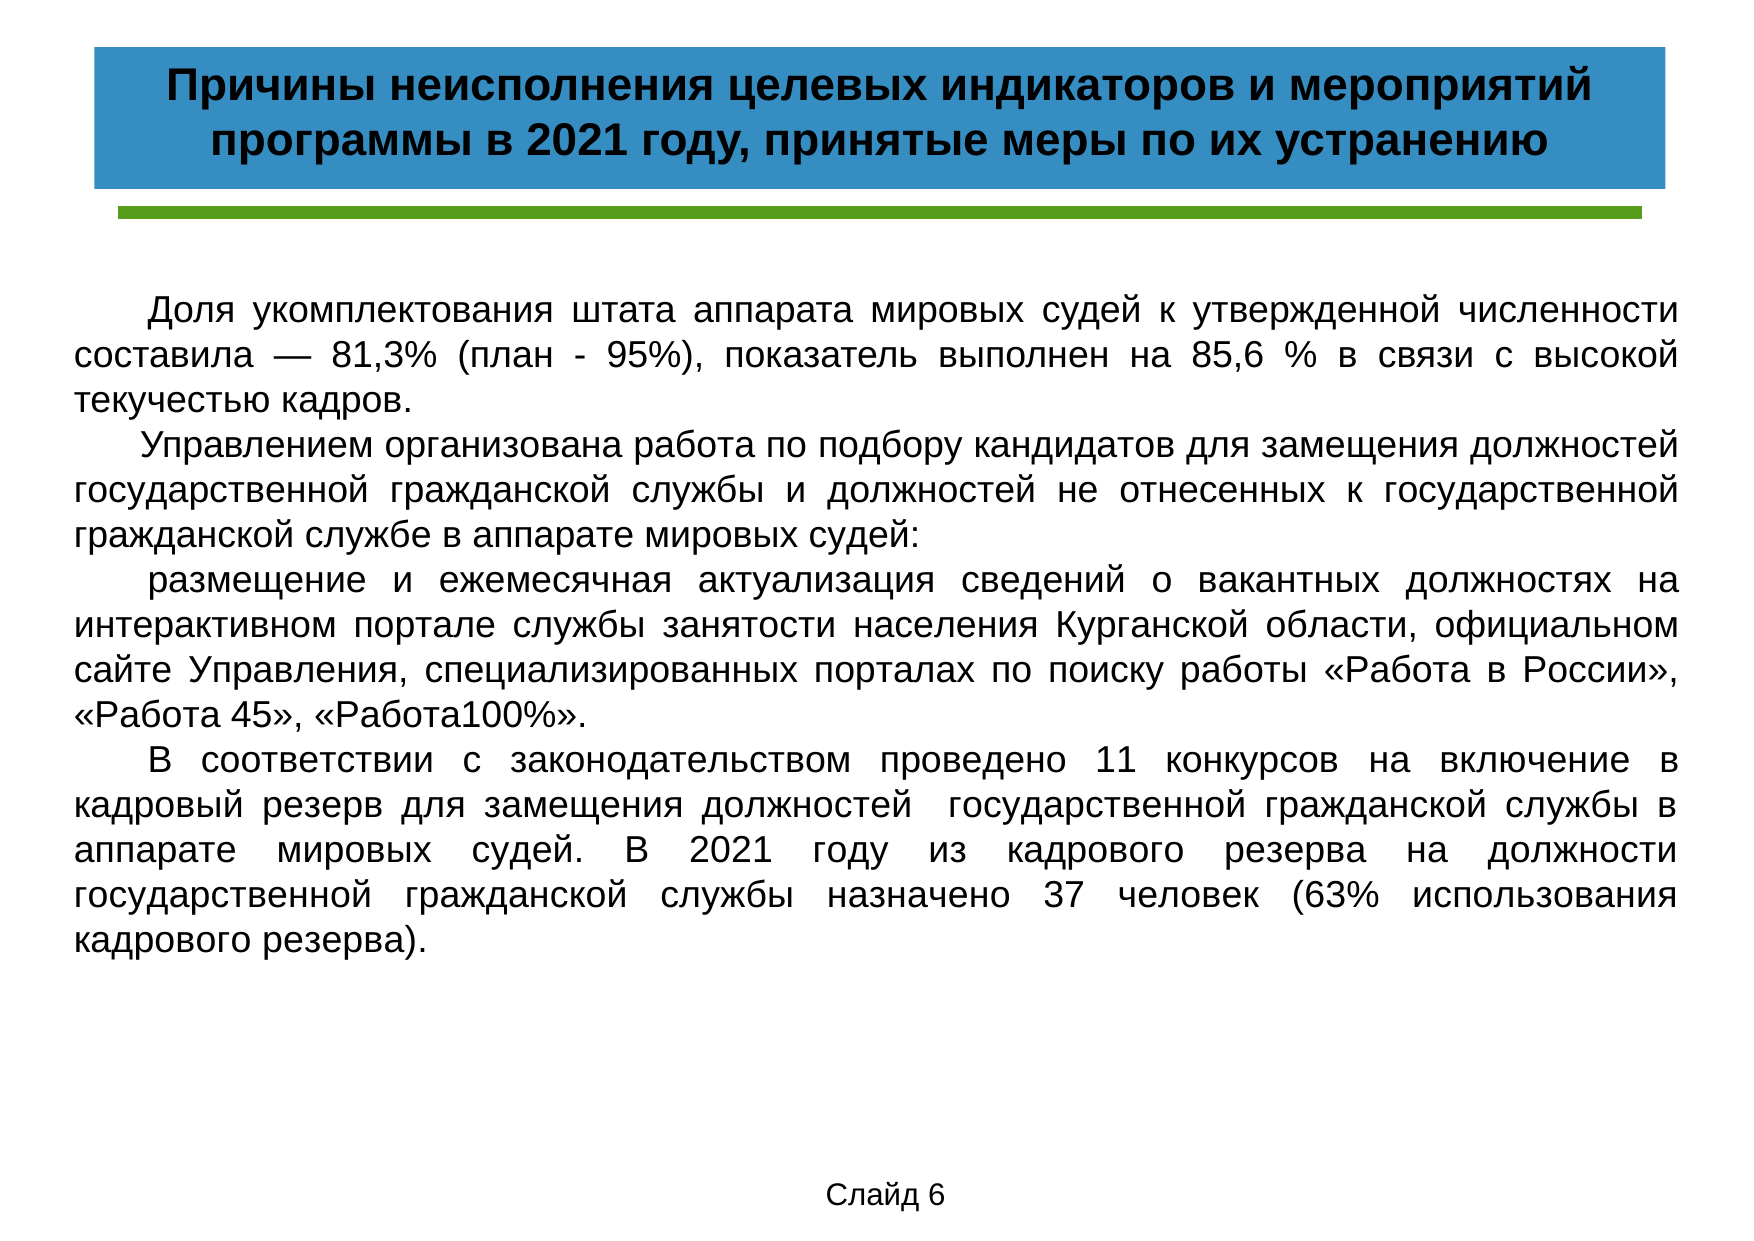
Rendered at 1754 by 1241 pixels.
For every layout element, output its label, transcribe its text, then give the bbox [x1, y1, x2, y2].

text_box [118, 206, 1642, 219]
text_box Доля укомплектования штата аппарата мировых судей к утвержденной численности составила — 81,3% (план - 95%), показатель выполнен на 85,6 % в связи с высокой текучестью кадров. Управлением организована работа по подбору кандидатов для замещения должностей государственной гражданской службы и должностей не отнесенных к государственной гражданской службе в аппарате мировых судей: размещение и ежемесячная актуализация сведений о вакантных должностях на интерактивном портале службы занятости населения Курганской области, официальном сайте Управления, специализированных порталах по поиску работы «Работа в России», «Работа 45», «Работа100%». В соответствии с законодательством проведено 11 конкурсов на включение в кадровый резерв для замещения должностей государственной гражданской службы в аппарате мировых судей. В 2021 году из кадрового резерва на должности государственной гражданской службы назначено 37 человек (63% использования кадрового резерва). [58, 277, 1695, 1004]
text_box Слайд 6 [744, 1169, 1028, 1219]
text_box Причины неисполнения целевых индикаторов и мероприятий программы в 2021 году, принятые меры по их устранению [94, 47, 1666, 189]
